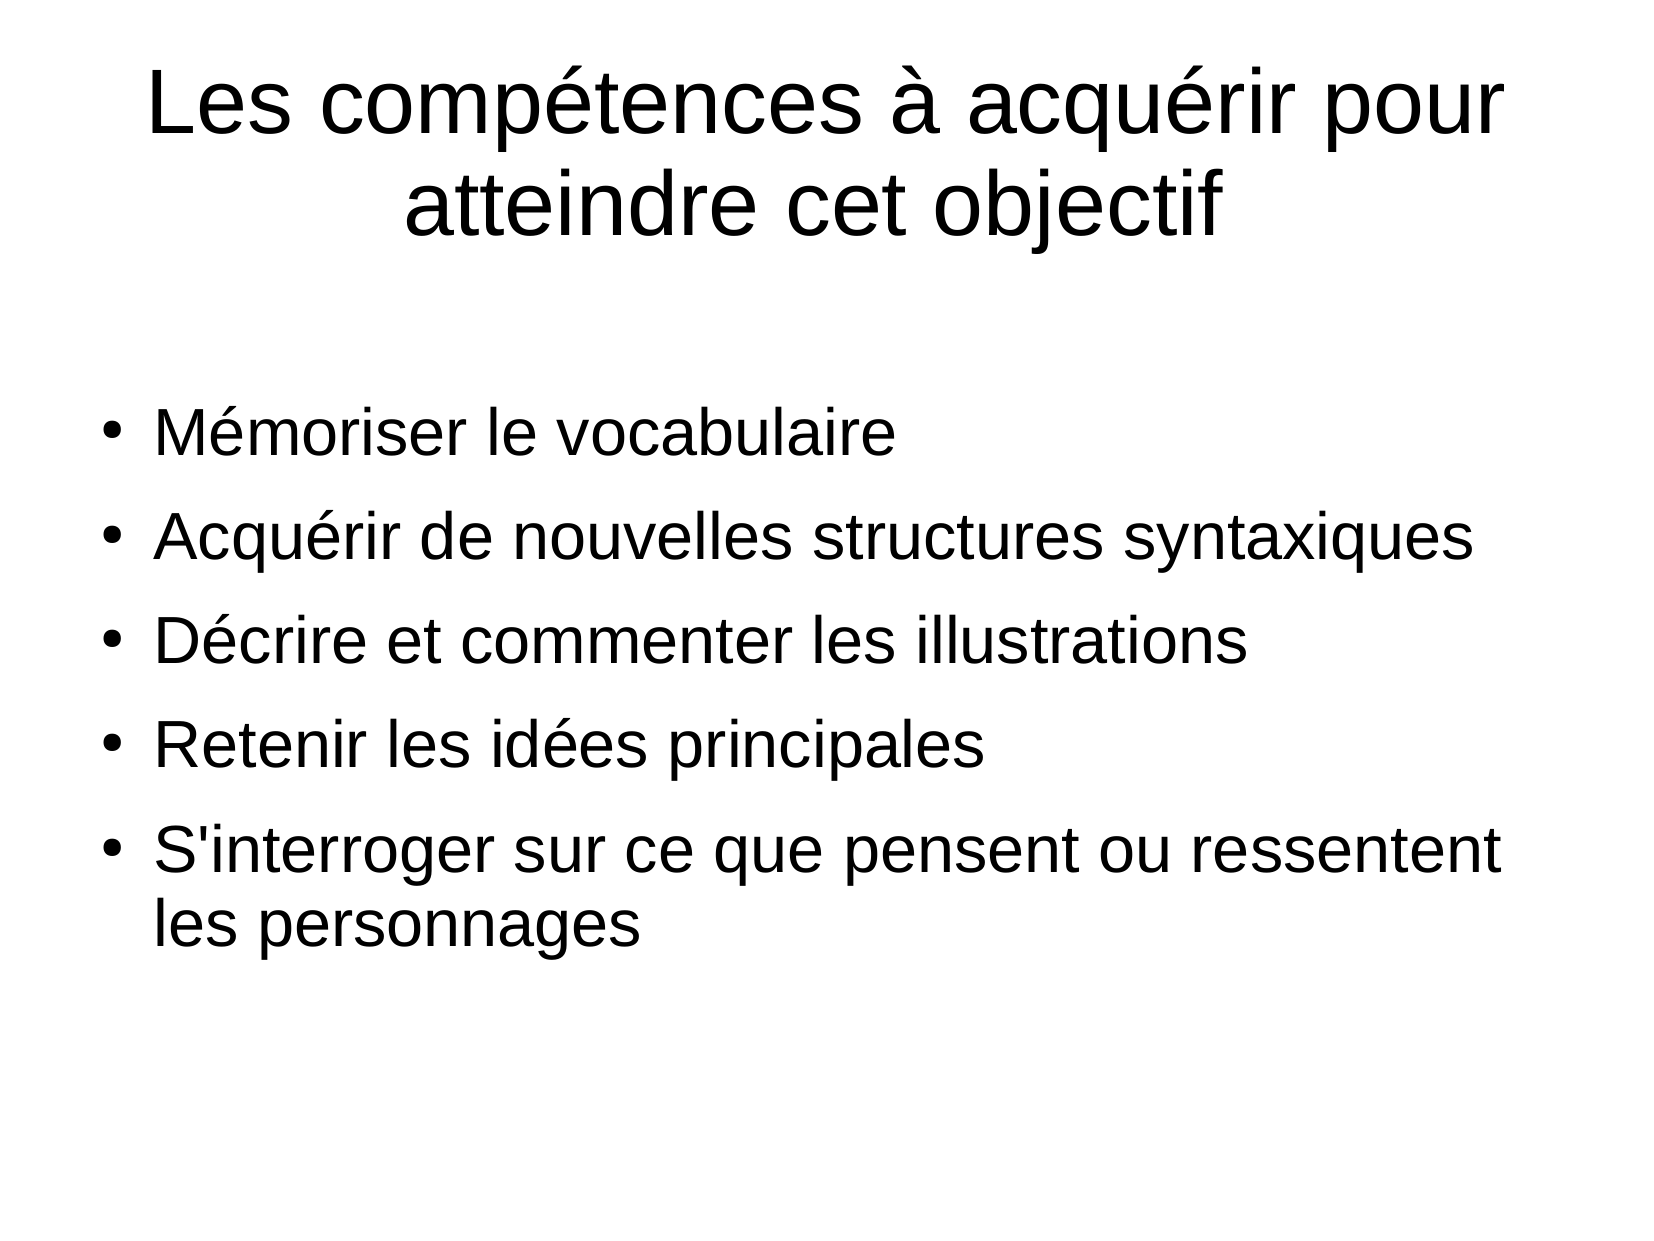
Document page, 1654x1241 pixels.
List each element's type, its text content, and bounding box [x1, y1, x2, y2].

list Mémoriser le vocabulaire Acquérir de nouvelles structures syntaxiques Décrire et commenter les illustrations Retenir les idées principales S'interroger sur ce que pensent ou ressentent les personnages [82, 290, 1571, 1109]
title Les compétences à acquérir pour atteindre cet objectif [82, 49, 1571, 257]
